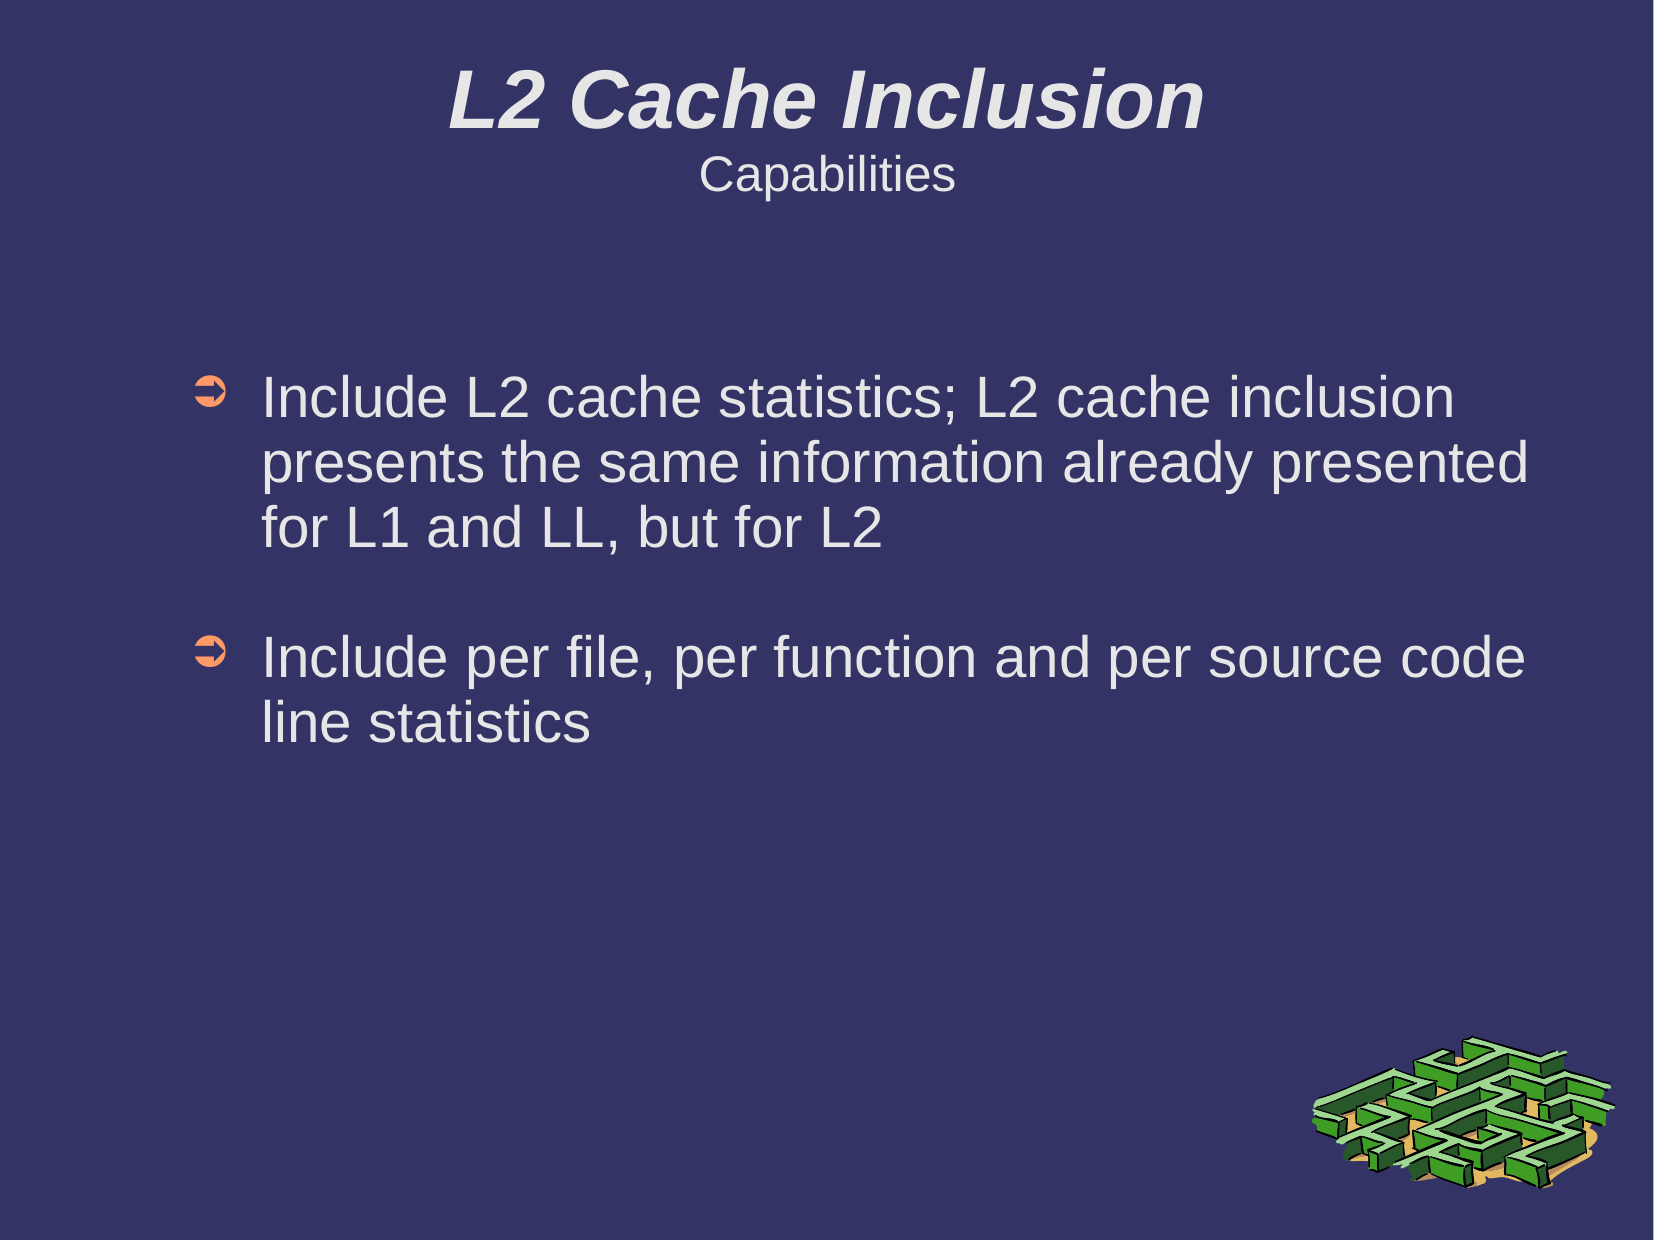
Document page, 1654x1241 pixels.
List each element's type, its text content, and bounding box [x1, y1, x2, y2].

list Include L2 cache statistics; L2 cache inclusion presents the same information already presented for L1 and LL, but for L2 Include per file, per function and per source code line statistics [178, 364, 1570, 1147]
title L2 Cache Inclusion Capabilities [121, 19, 1534, 237]
